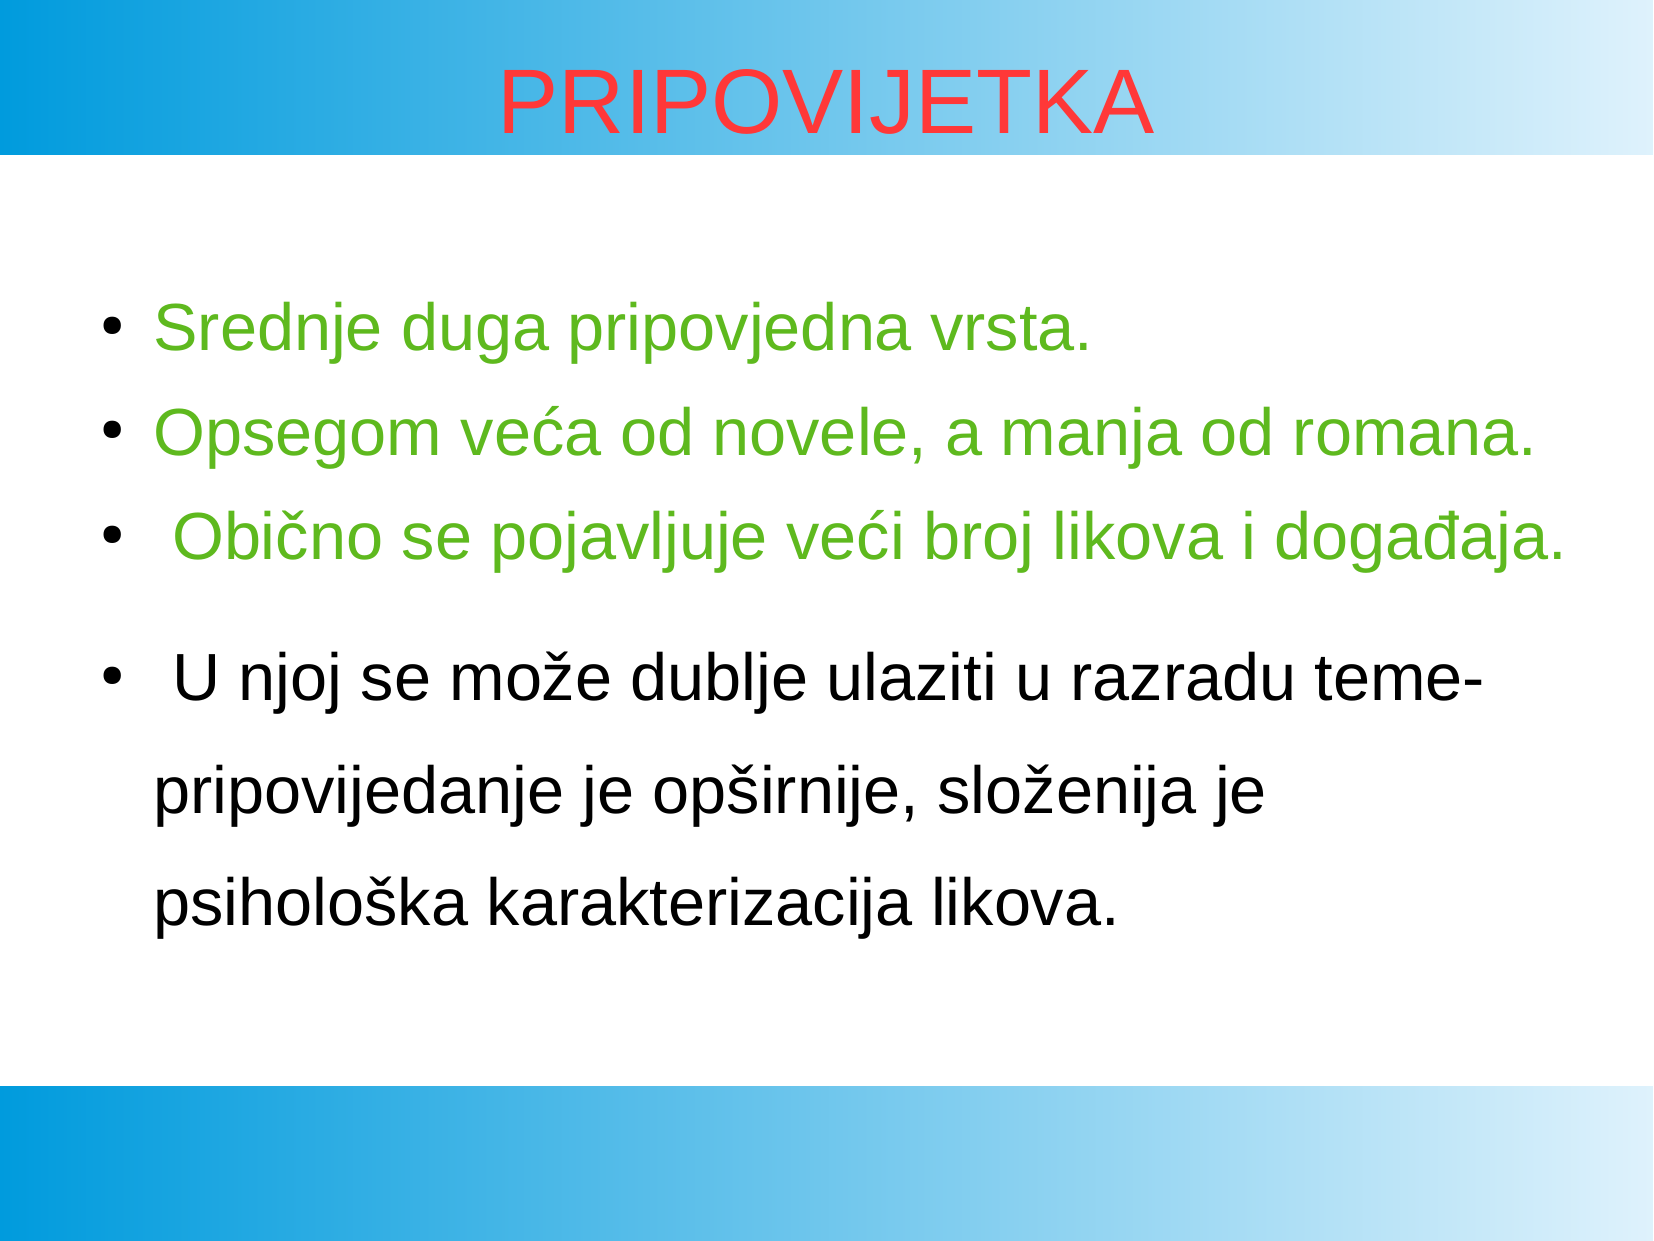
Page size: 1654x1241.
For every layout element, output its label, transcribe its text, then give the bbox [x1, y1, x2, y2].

list Srednje duga pripovjedna vrsta. Opsegom veća od novele, a manja od romana. Obično se pojavljuje veći broj likova i događaja. U njoj se može dublje ulaziti u razradu teme- pripovijedanje je opširnije, složenija je psihološka karakterizacija likova. [82, 290, 1571, 1010]
title PRIPOVIJETKA [82, 49, 1571, 155]
